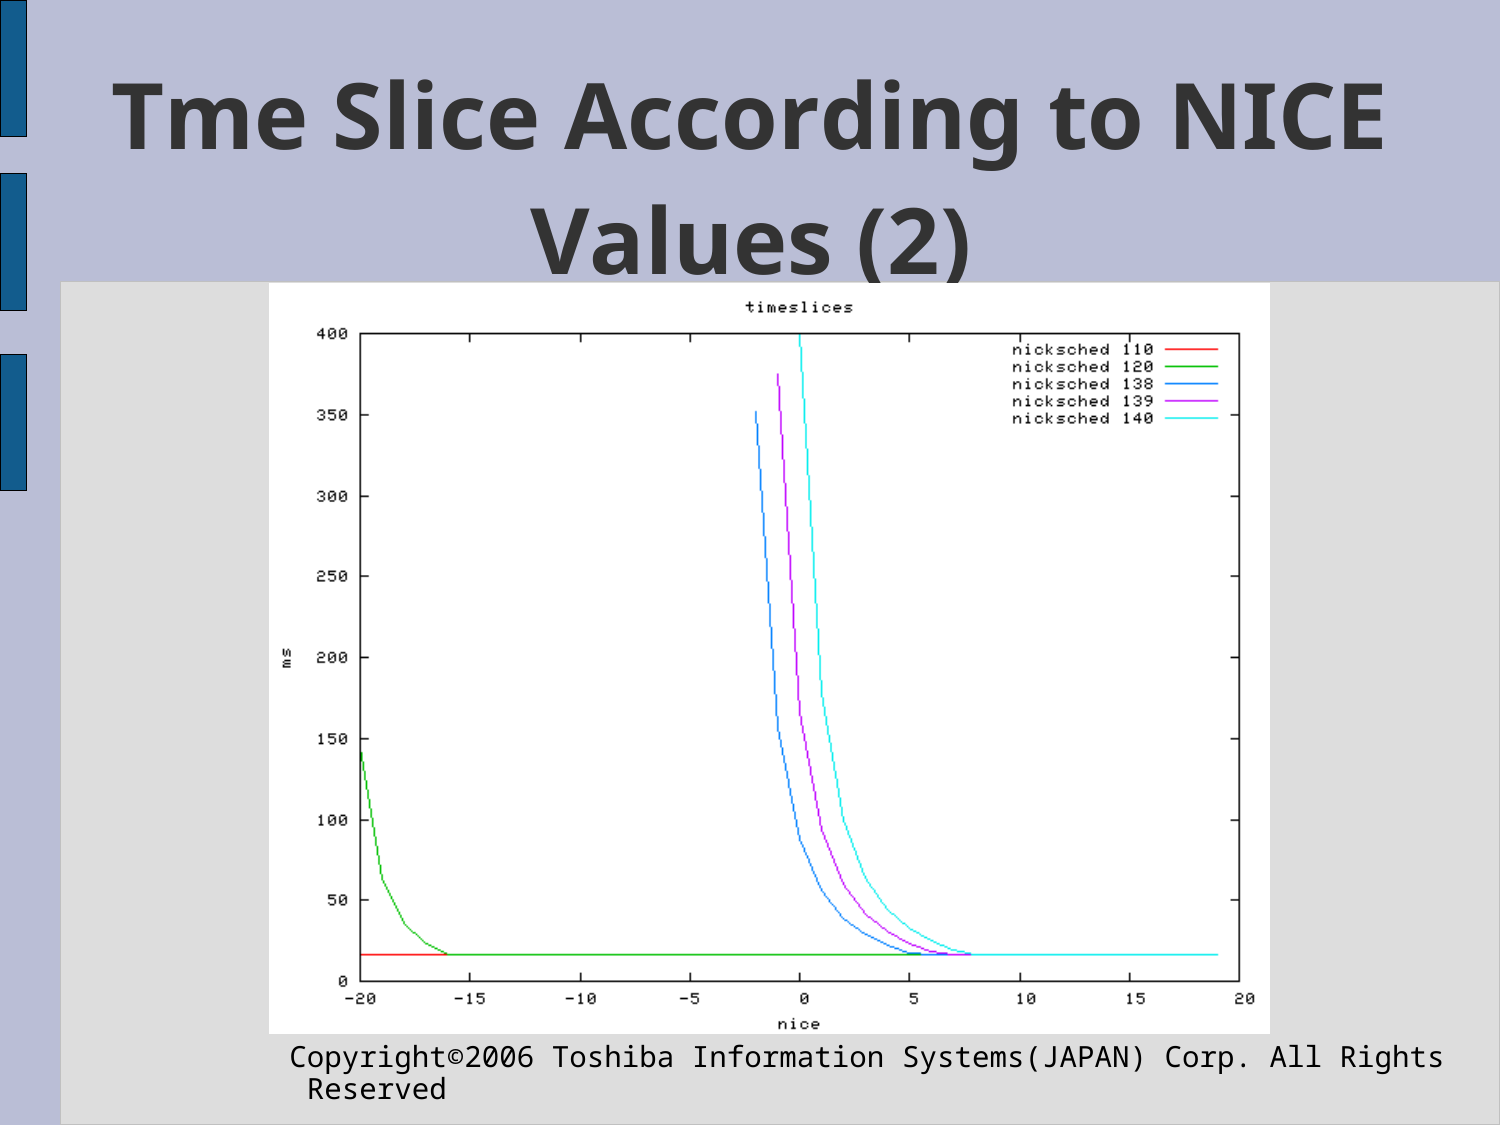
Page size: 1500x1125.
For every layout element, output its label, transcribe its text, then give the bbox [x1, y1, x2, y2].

picture [269, 283, 1270, 1034]
title Tme Slice According to NICE Values (2) [110, 82, 1392, 271]
